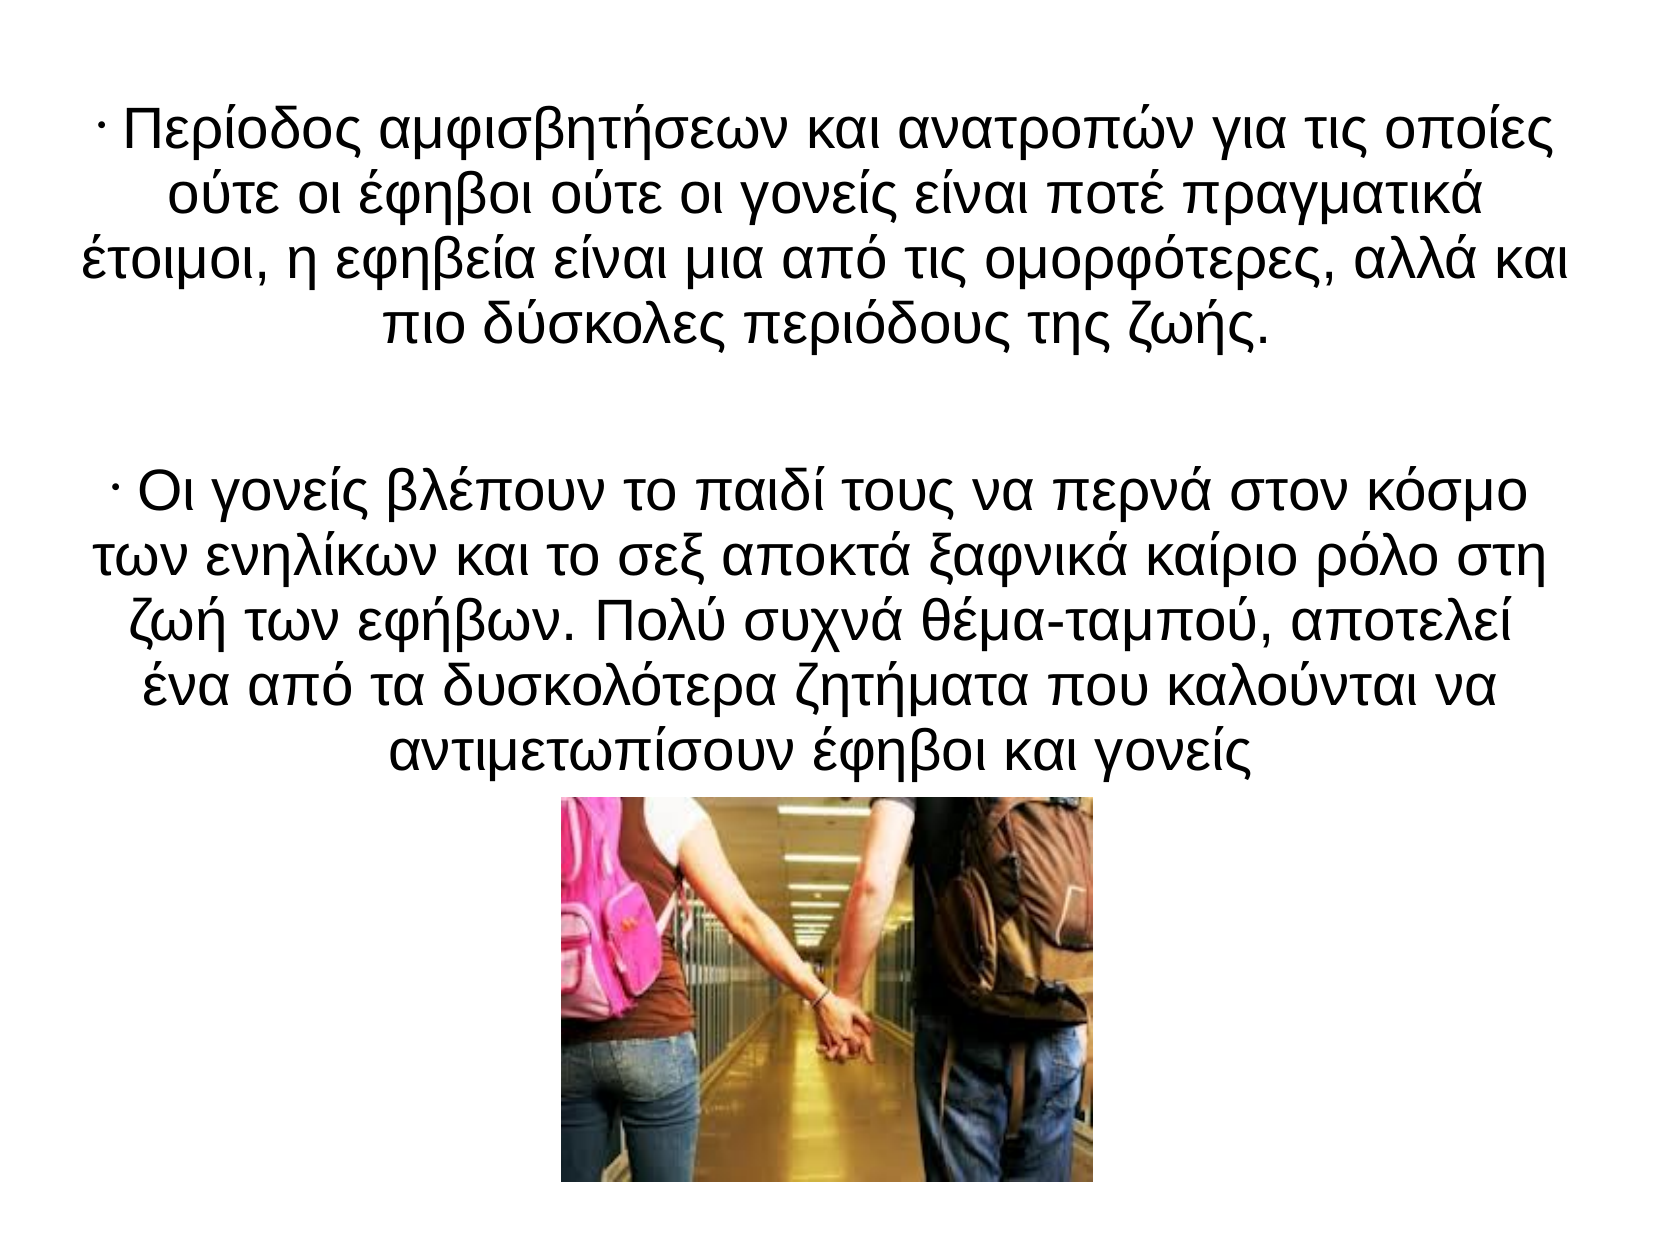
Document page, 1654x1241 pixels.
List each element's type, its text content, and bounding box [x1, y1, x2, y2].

text_box Περίοδος αμφισβητήσεων και ανατροπών για τις οποίες ούτε οι έφηβοι ούτε οι γονείς είναι ποτέ πραγματικά έτοιμοι, η εφηβεία είναι μια από τις ομορφότερες, αλλά και πιο δύσκολες περιόδους της ζωής. [59, 88, 1595, 454]
subtitle Oι γονείς βλέπουν το παιδί τους να περνά στον κόσμο των ενηλίκων και το σεξ αποκτά ξαφνικά καίριο ρόλο στη ζωή των εφήβων. Πολύ συχνά θέμα-ταμπού, αποτελεί ένα από τα δυσκολότερα ζητήματα που καλούνται να αντιμετωπίσουν έφηβοι και γονείς [76, 454, 1565, 827]
picture [561, 797, 1093, 1182]
